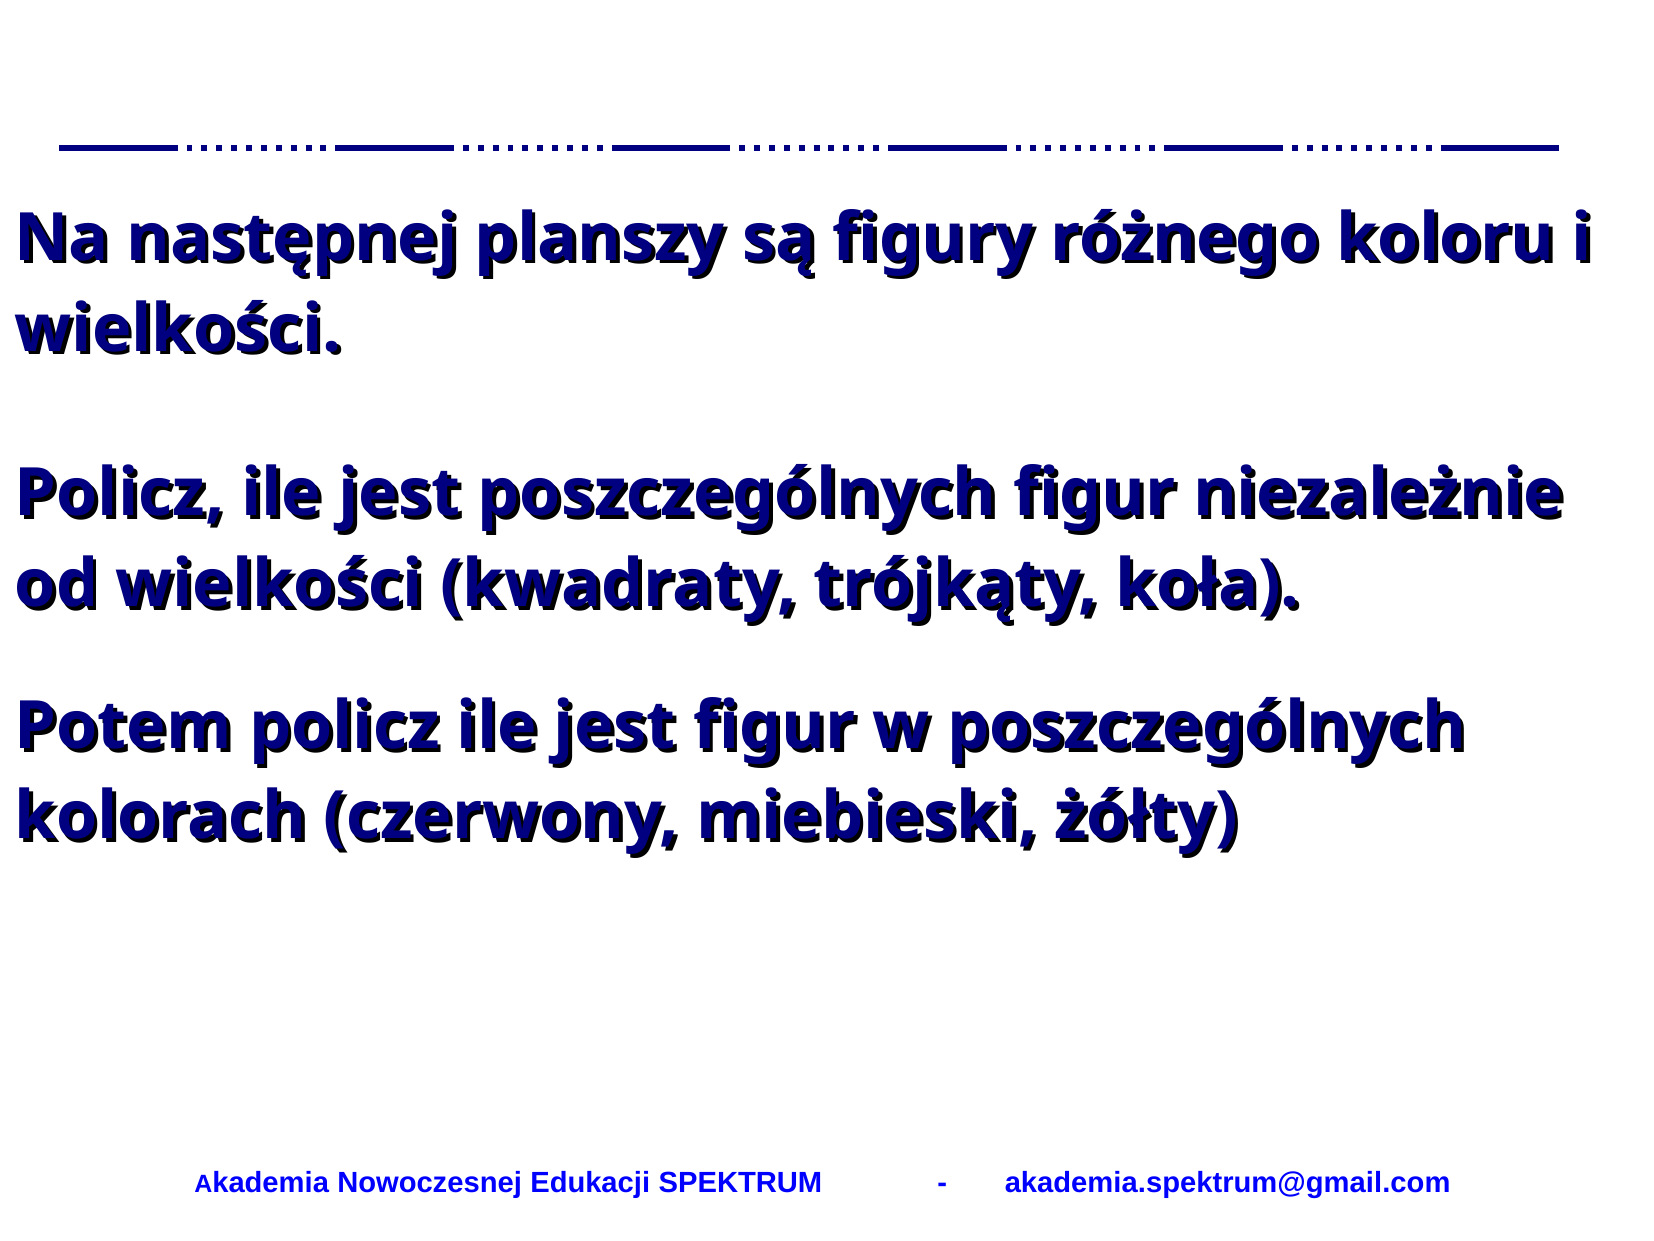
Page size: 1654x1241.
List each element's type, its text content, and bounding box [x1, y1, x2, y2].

text_box Akademia Nowoczesnej Edukacji SPEKTRUM - akademia.spektrum@gmail.com [27, 1159, 1593, 1208]
text_box Na następnej planszy są figury różnego koloru i wielkości. Policz, ile jest poszczególnych figur niezależnie od wielkości (kwadraty, trójkąty, koła). Potem policz ile jest figur w poszczególnych kolorach (czerwony, miebieski, żółty) [0, 0, 1625, 1087]
